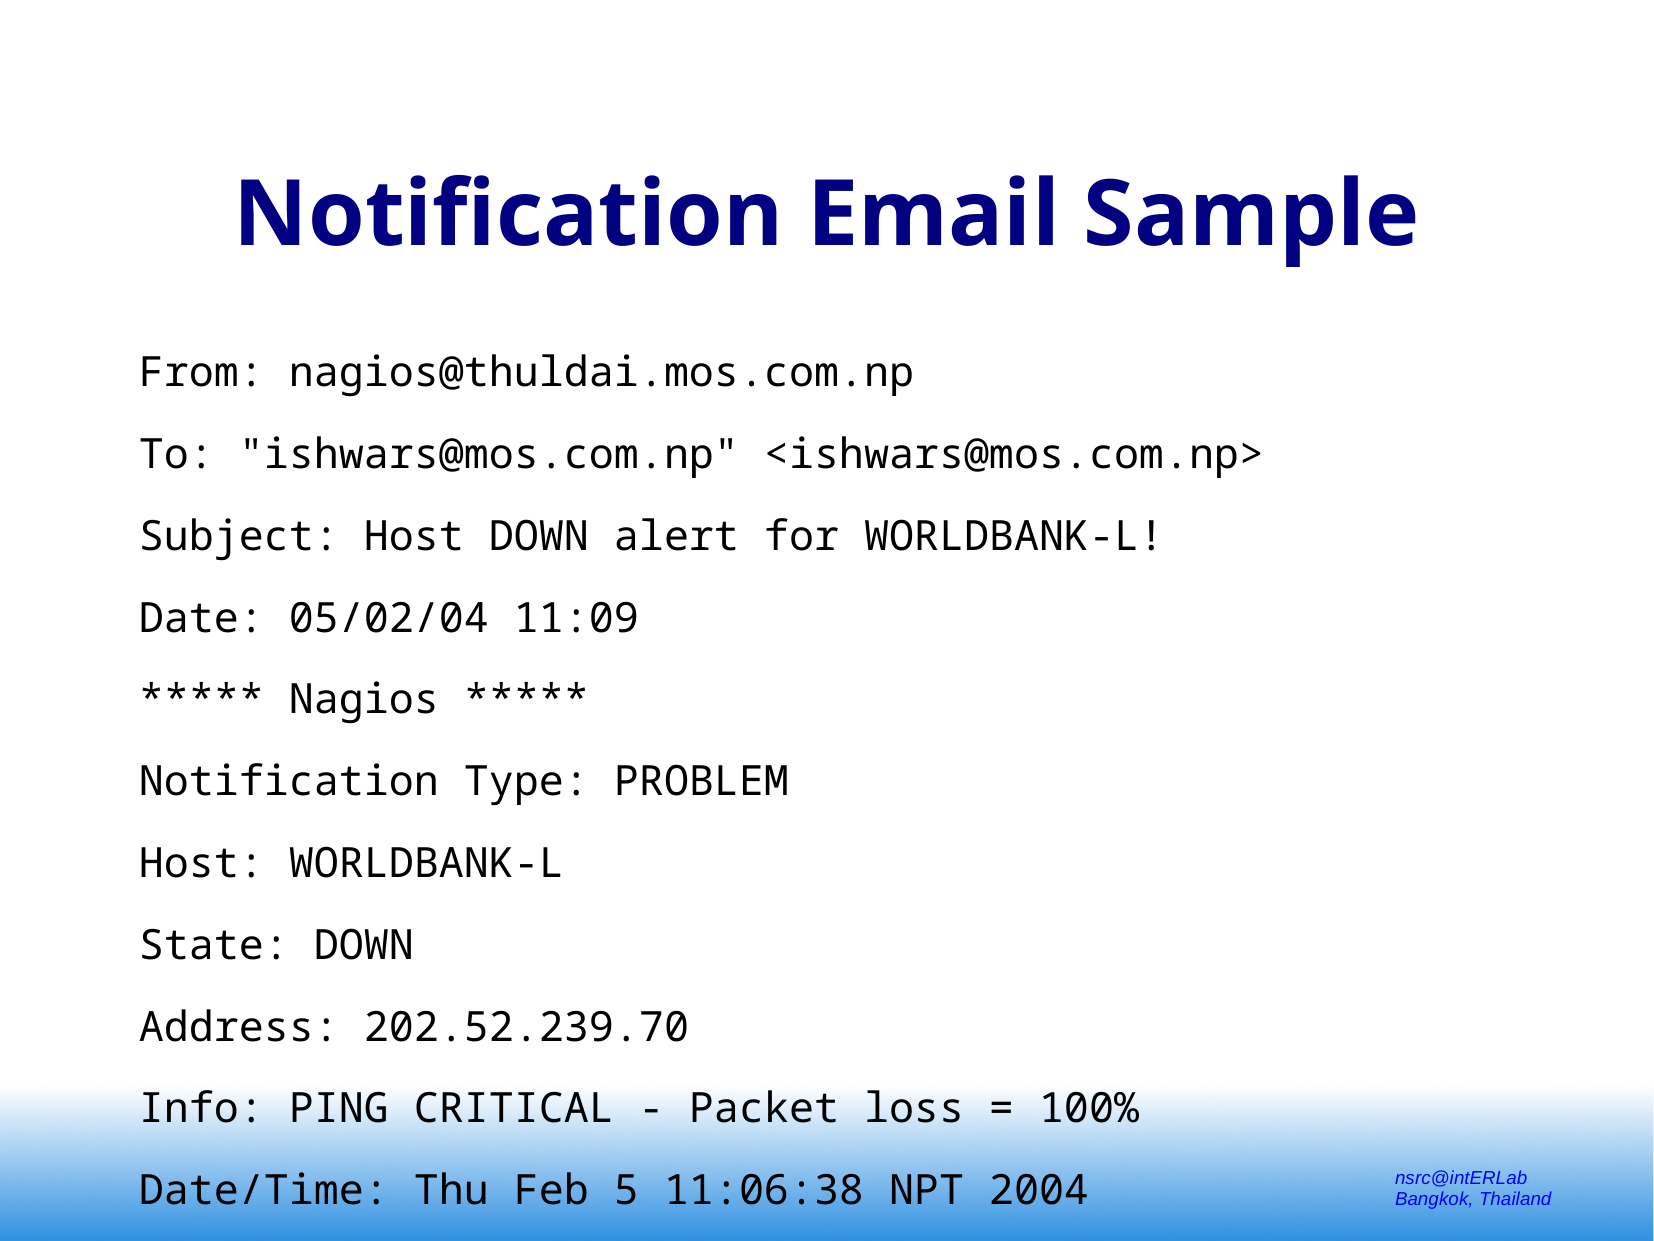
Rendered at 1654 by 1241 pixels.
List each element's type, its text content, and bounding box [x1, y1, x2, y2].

text_box From: nagios@thuldai.mos.com.np To: "ishwars@mos.com.np" <ishwars@mos.com.np> Subject: Host DOWN alert for WORLDBANK-L! Date: 05/02/04 11:09 ***** Nagios ***** Notification Type: PROBLEM Host: WORLDBANK-L State: DOWN Address: 202.52.239.70 Info: PING CRITICAL - Packet loss = 100% Date/Time: Thu Feb 5 11:06:38 NPT 2004 [121, 344, 1534, 1143]
text_box Notification Email Sample [121, 102, 1534, 311]
picture [0, 1083, 1654, 1241]
